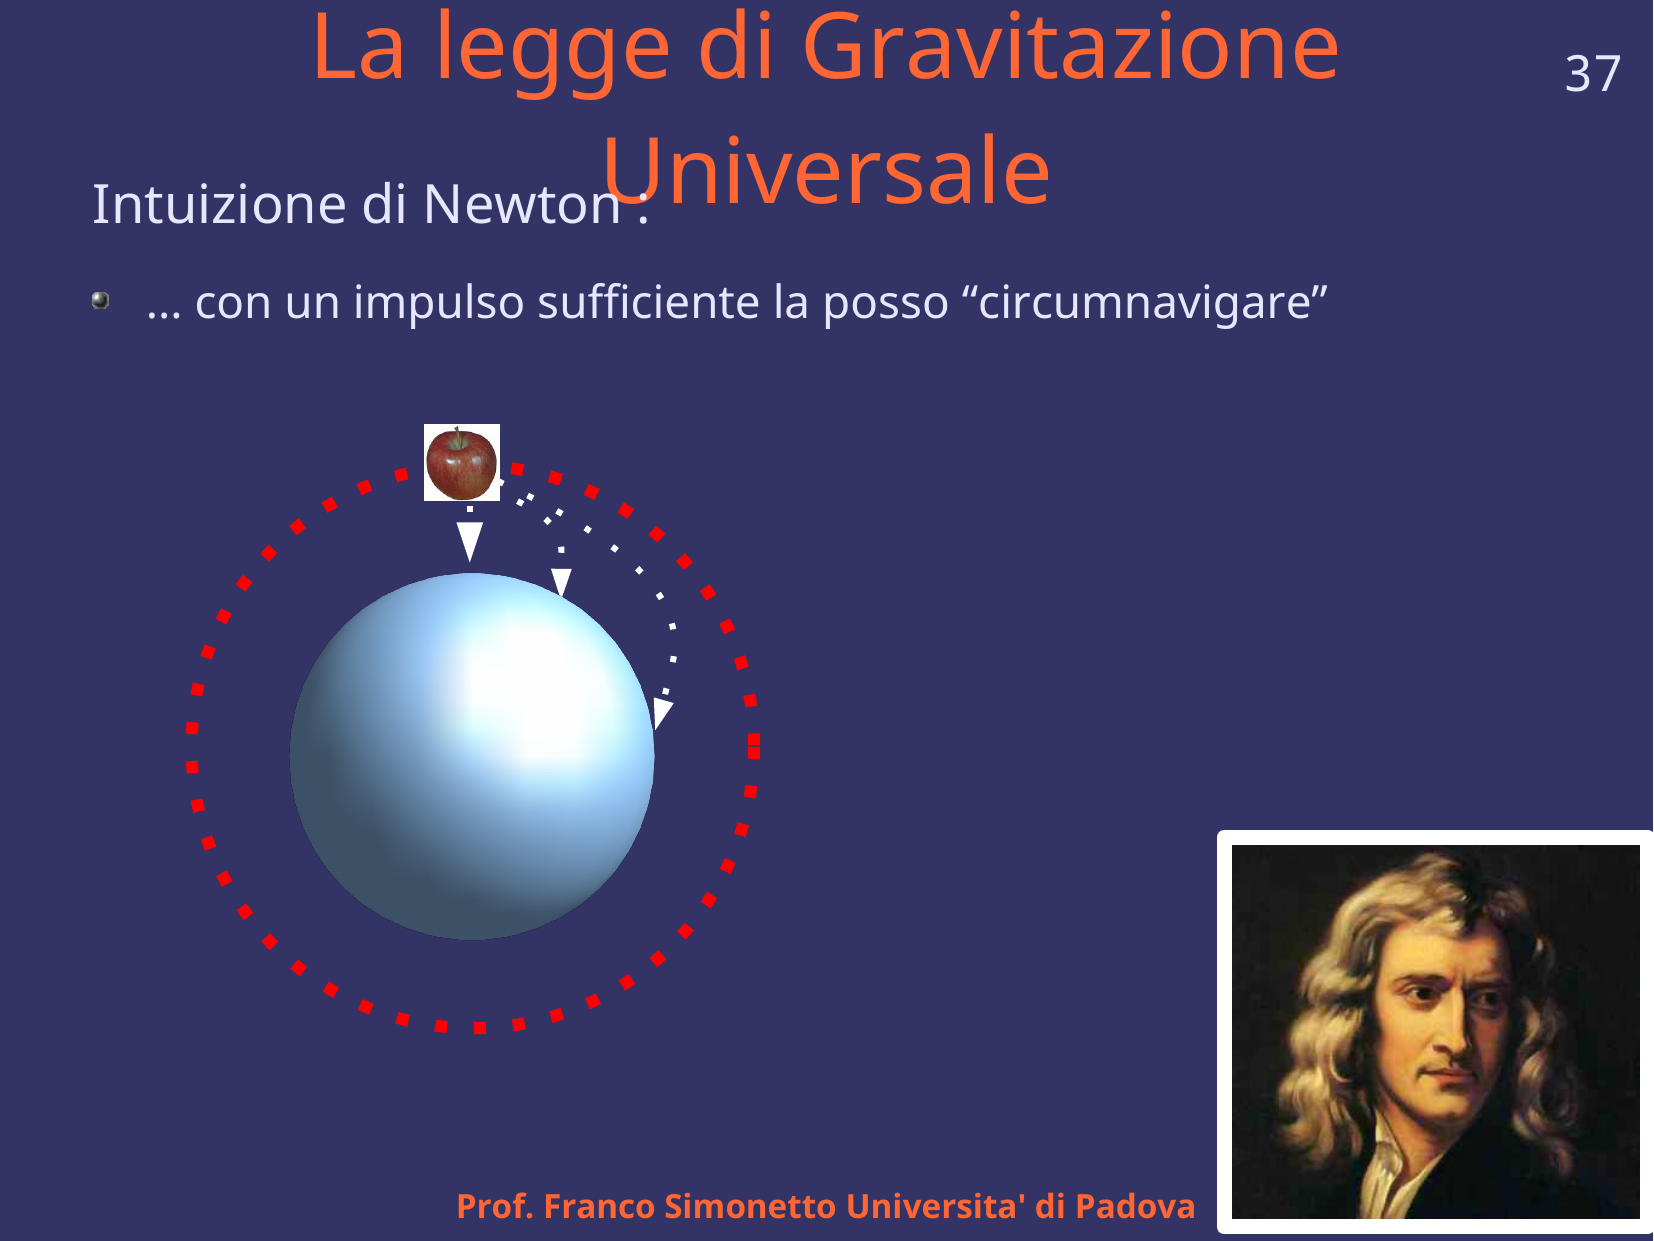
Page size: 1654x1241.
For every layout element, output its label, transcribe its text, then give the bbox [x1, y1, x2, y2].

picture [424, 424, 500, 501]
picture [1231, 844, 1641, 1220]
title La legge di Gravitazione Universale [82, 55, 1571, 156]
list Intuizione di Newton : ... con un impulso sufficiente la posso “circumnavigare” [75, 165, 1563, 1060]
